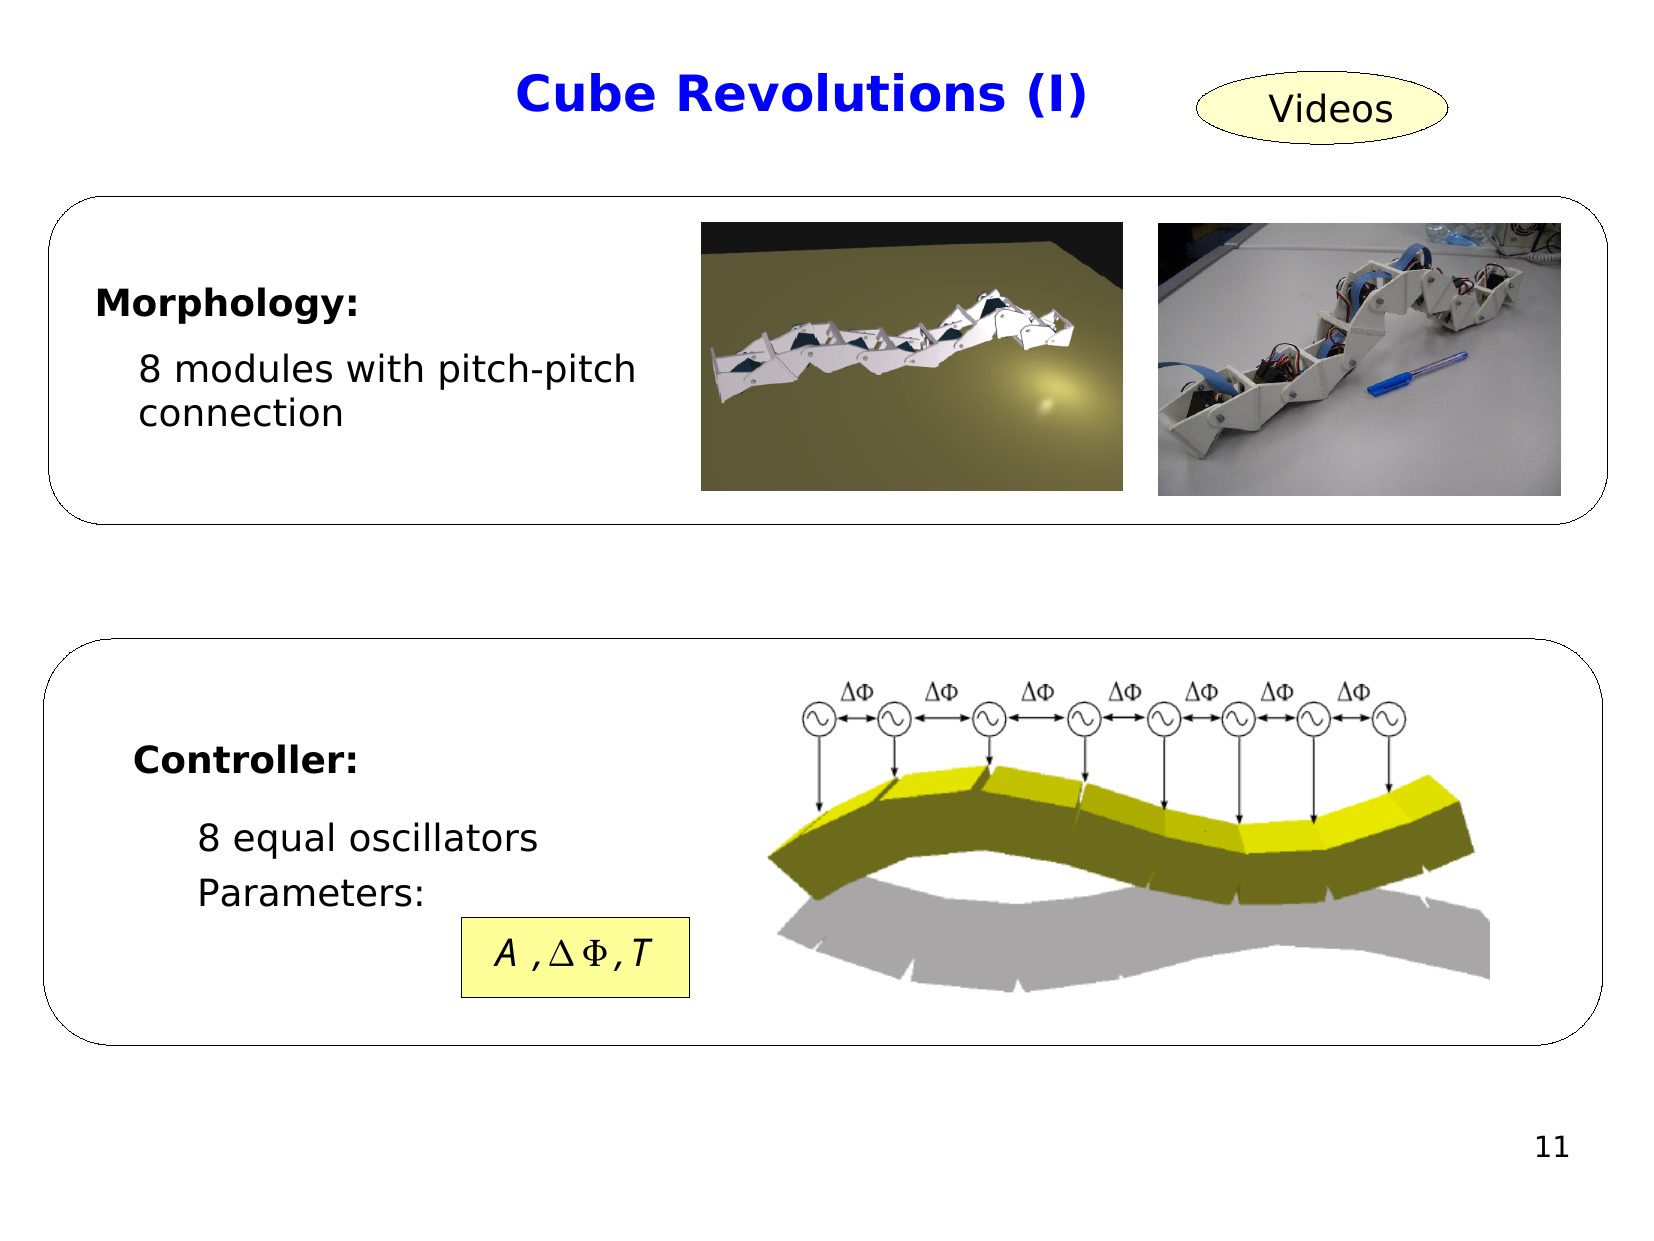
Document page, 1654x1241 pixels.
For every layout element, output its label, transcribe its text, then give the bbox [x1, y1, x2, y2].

chart [486, 930, 663, 979]
text_box Cube Revolutions (I) [500, 57, 1105, 131]
text_box Morphology: [67, 274, 402, 333]
text_box [1409, 81, 1449, 135]
picture [752, 681, 1490, 1000]
text_box [1196, 71, 1400, 139]
picture [1158, 223, 1561, 496]
text_box [461, 917, 690, 998]
text_box 8 modules with pitch-pitch connection [123, 340, 665, 443]
text_box Controller: [106, 730, 388, 790]
picture [701, 222, 1123, 492]
text_box Videos [1253, 79, 1409, 139]
text_box [1257, 139, 1387, 145]
text_box 8 equal oscillators Parameters: [170, 809, 712, 923]
